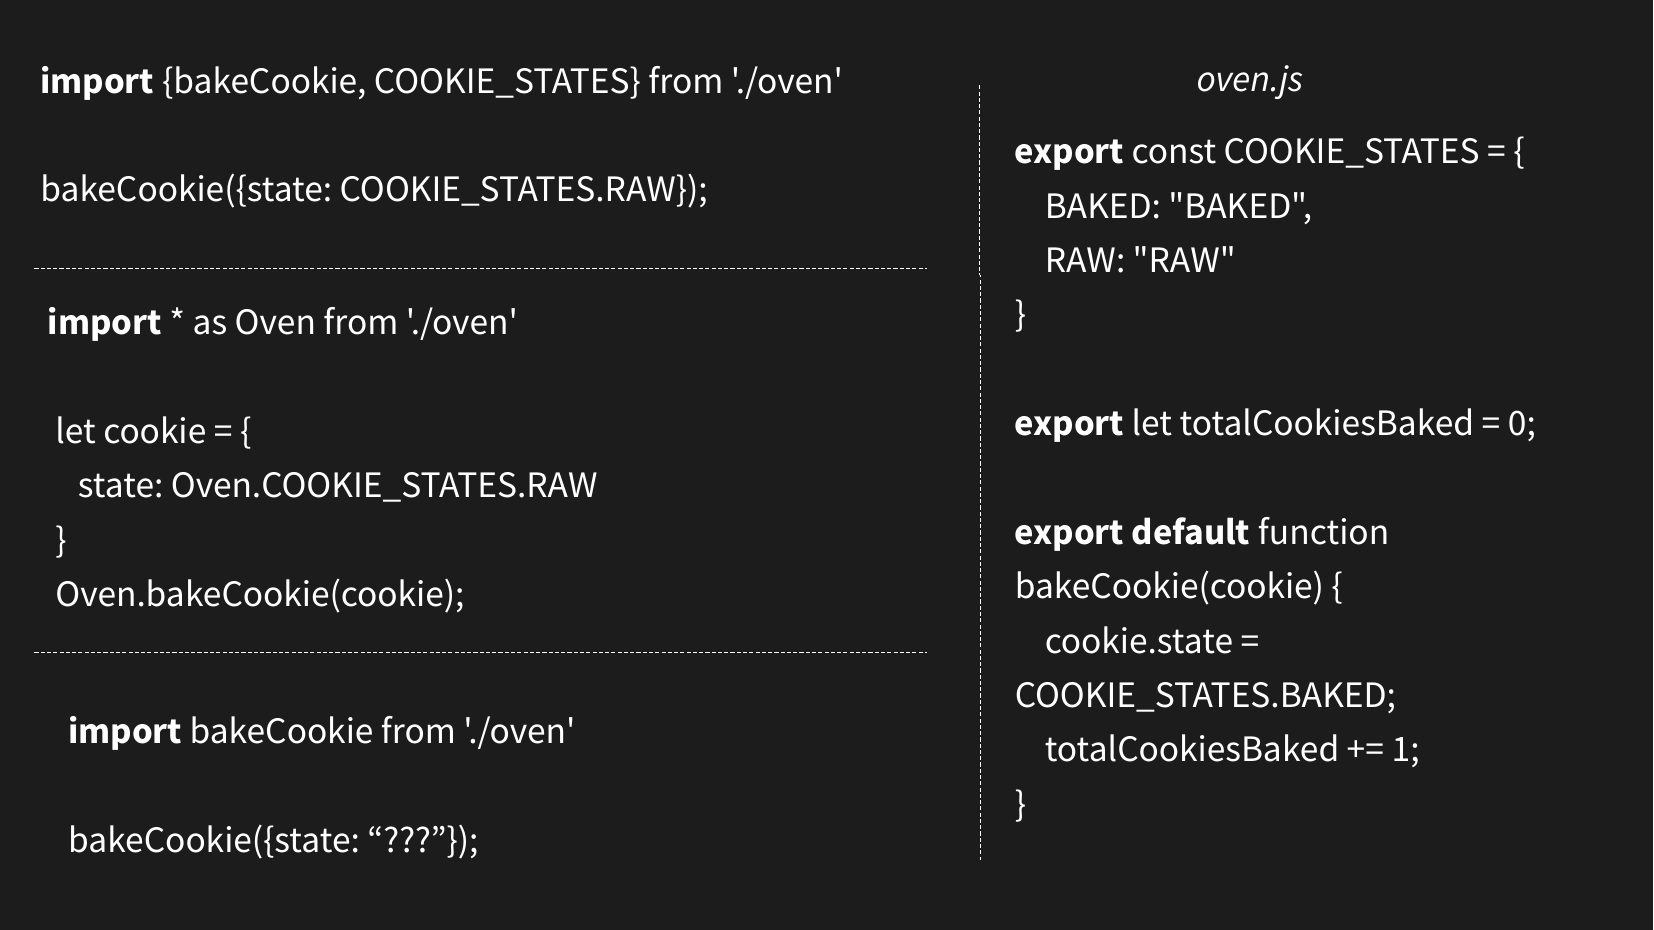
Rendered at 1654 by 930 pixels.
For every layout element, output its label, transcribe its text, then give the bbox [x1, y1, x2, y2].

text_box export const COOKIE_STATES = { BAKED: "BAKED", RAW: "RAW" } export let totalCookiesBaked = 0; export default function bakeCookie(cookie) { cookie.state = COOKIE_STATES.BAKED; totalCookiesBaked += 1; } [999, 112, 1587, 889]
text_box import bakeCookie from './oven' bakeCookie({state: “???”}); [53, 692, 962, 930]
text_box import * as Oven from './oven' let cookie = { state: Oven.COOKIE_STATES.RAW } Oven.bakeCookie(cookie); [33, 283, 732, 734]
text_box oven.js [1181, 40, 1319, 110]
text_box import {bakeCookie, COOKIE_STATES} from './oven' bakeCookie({state: COOKIE_STATES.RAW}); [25, 41, 934, 438]
